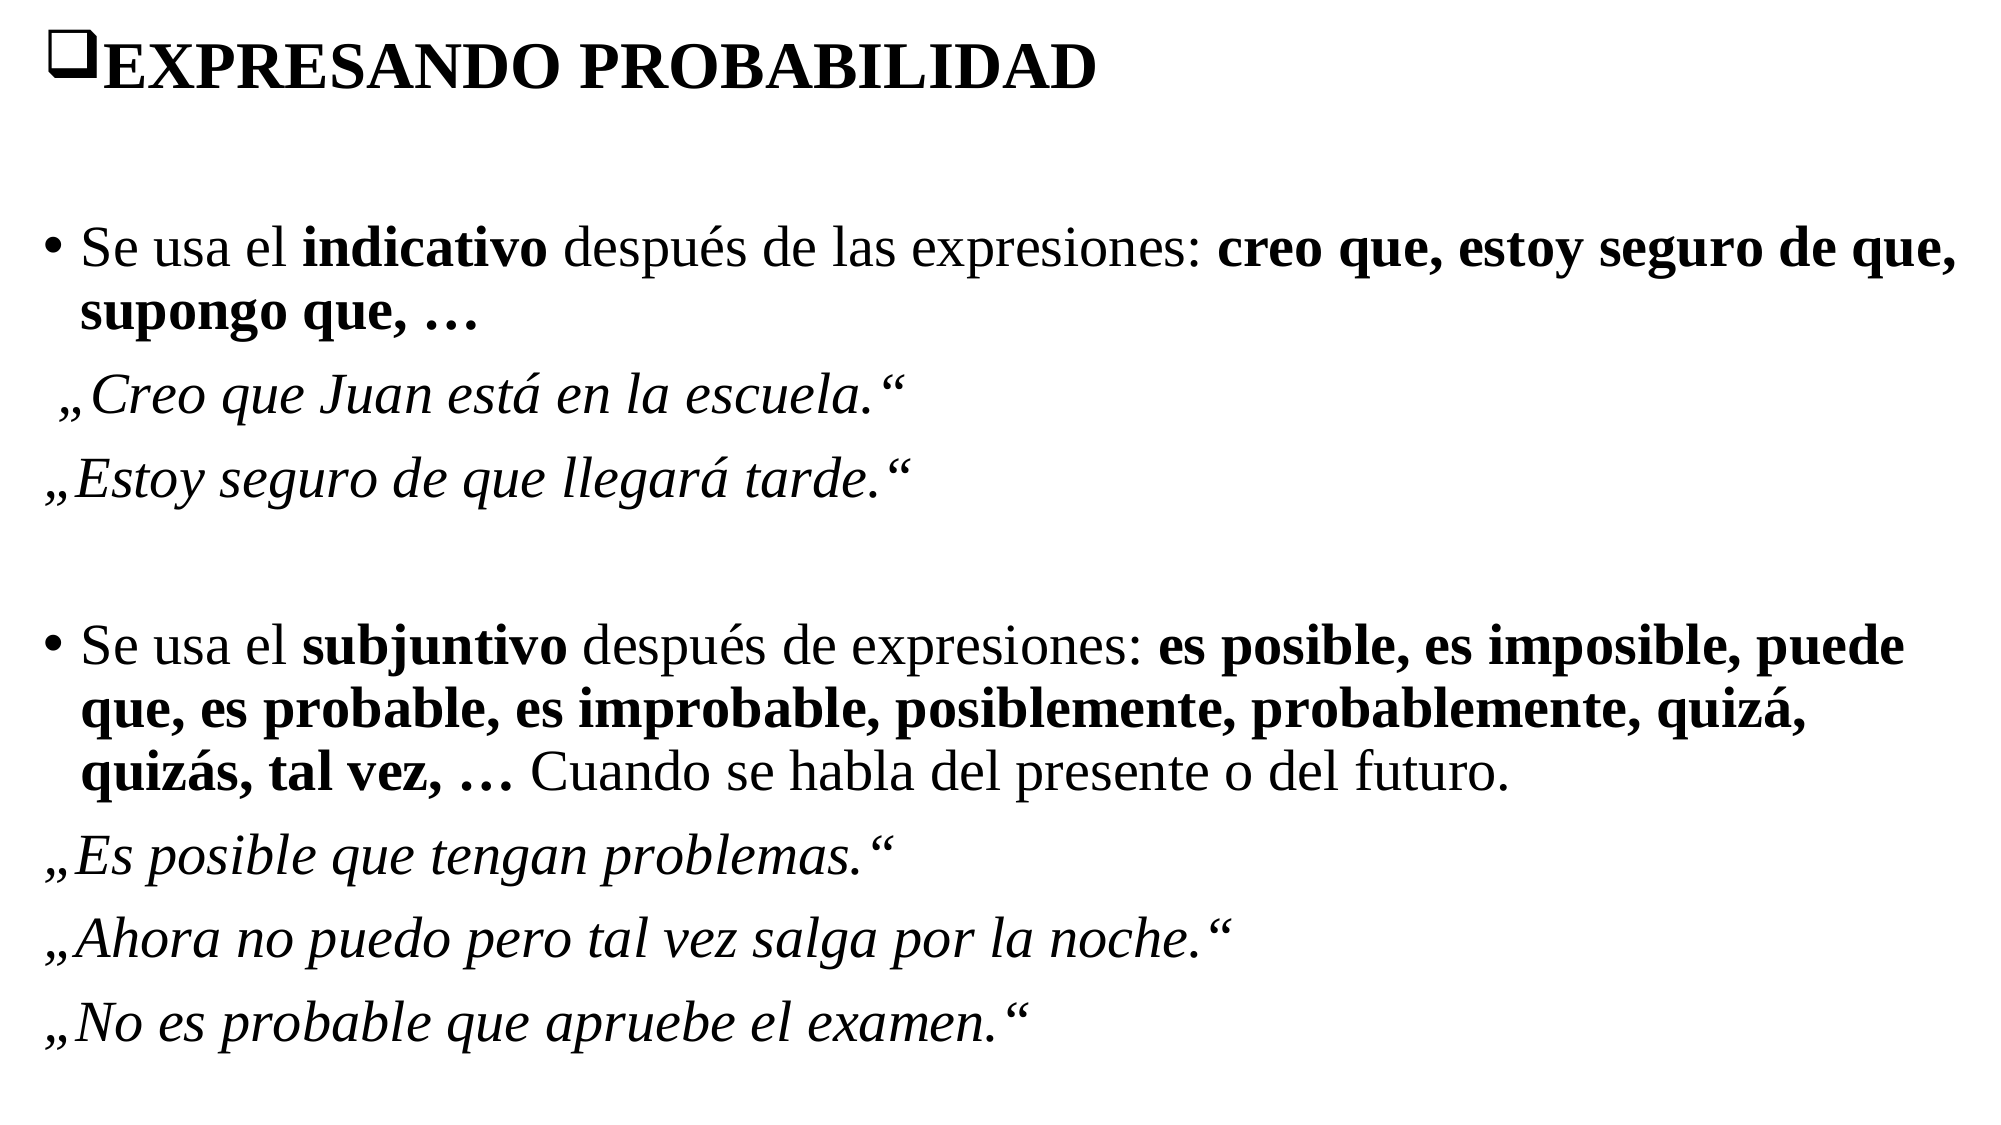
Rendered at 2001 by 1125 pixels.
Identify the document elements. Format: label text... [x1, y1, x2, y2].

list EXPRESANDO PROBABILIDAD Se usa el indicativo después de las expresiones: creo que, estoy seguro de que, supongo que, … „Creo que Juan está en la escuela.“ „Estoy seguro de que llegará tarde.“ Se usa el subjuntivo después de expresiones: es posible, es imposible, puede que, es probable, es improbable, posiblemente, probablemente, quizá, quizás, tal vez, … Cuando se habla del presente o del futuro. „Es posible que tengan problemas.“ „Ahora no puedo pero tal vez salga por la noche.“ „No es probable que apruebe el examen.“ [28, 23, 1981, 1125]
